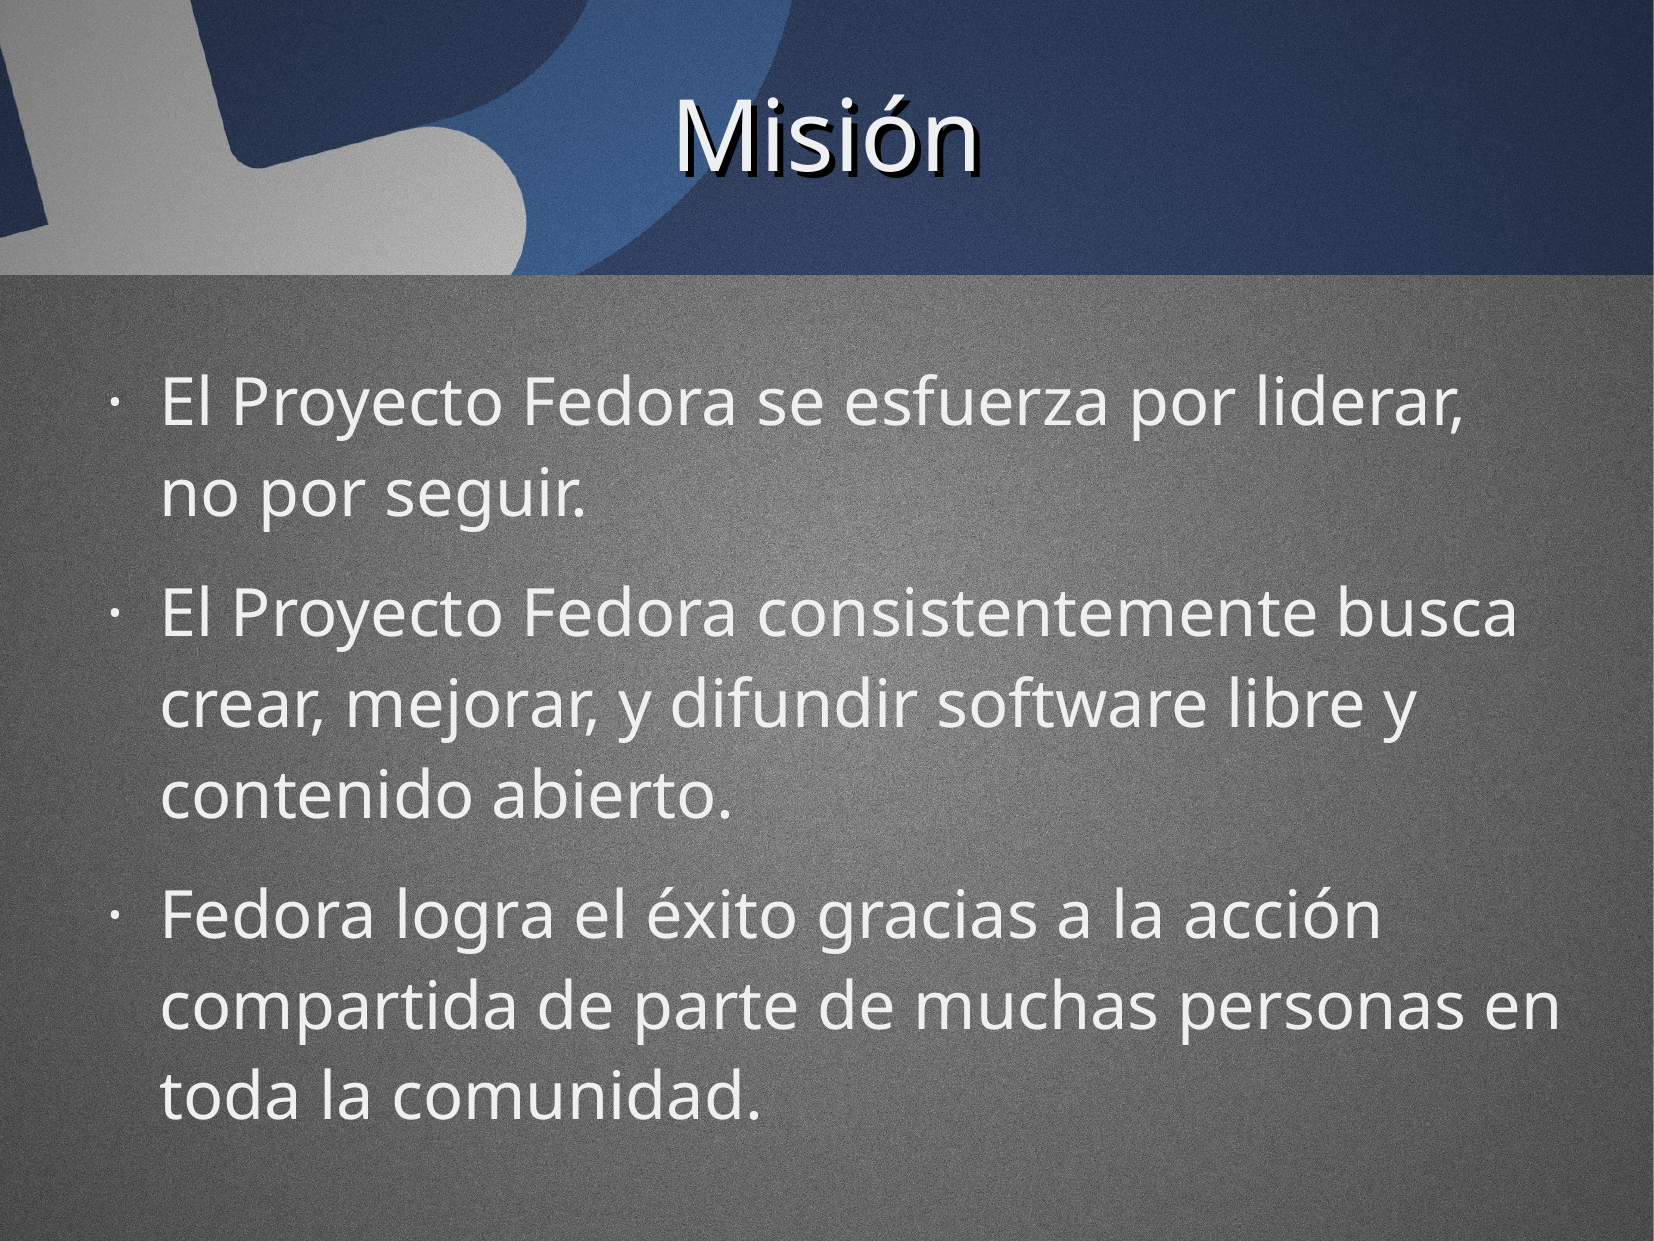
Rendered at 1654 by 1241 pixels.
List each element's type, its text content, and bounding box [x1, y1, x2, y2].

list El Proyecto Fedora se esfuerza por liderar, no por seguir. El Proyecto Fedora consistentemente busca crear, mejorar, y difundir software libre y contenido abierto. Fedora logra el éxito gracias a la acción compartida de parte de muchas personas en toda la comunidad. [88, 354, 1565, 1063]
picture [0, 0, 1654, 1241]
title Misión [88, 29, 1565, 237]
